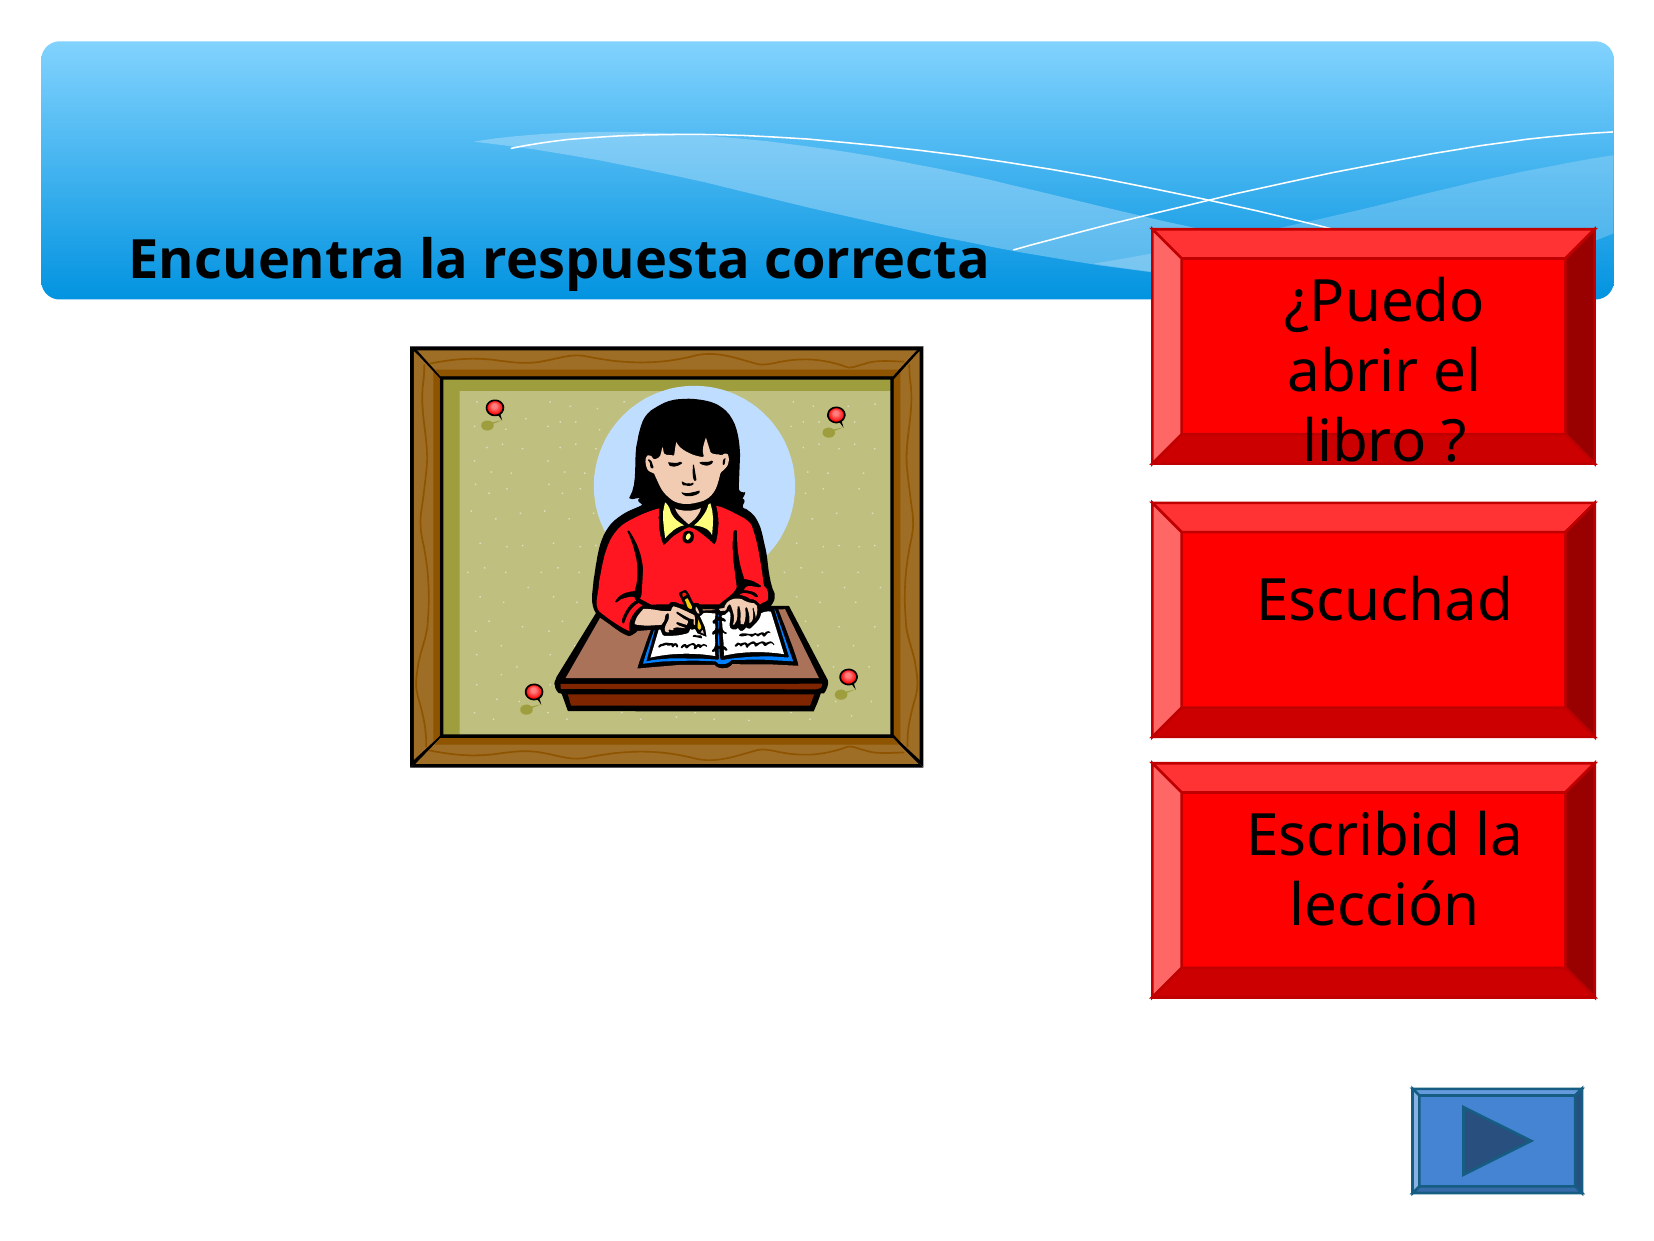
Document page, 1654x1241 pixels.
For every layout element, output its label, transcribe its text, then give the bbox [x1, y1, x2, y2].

text_box [1413, 1088, 1583, 1194]
text_box ¿Puedo abrir el libro ? [1165, 255, 1569, 481]
text_box [1154, 502, 1595, 737]
text_box [1153, 452, 1165, 464]
picture [410, 346, 924, 768]
text_box Escuchad [1165, 554, 1569, 641]
text_box [1568, 229, 1595, 464]
text_box Encuentra la respuesta correcta [78, 216, 1237, 297]
text_box Escribid la lección [1165, 789, 1569, 945]
text_box [1153, 763, 1595, 998]
